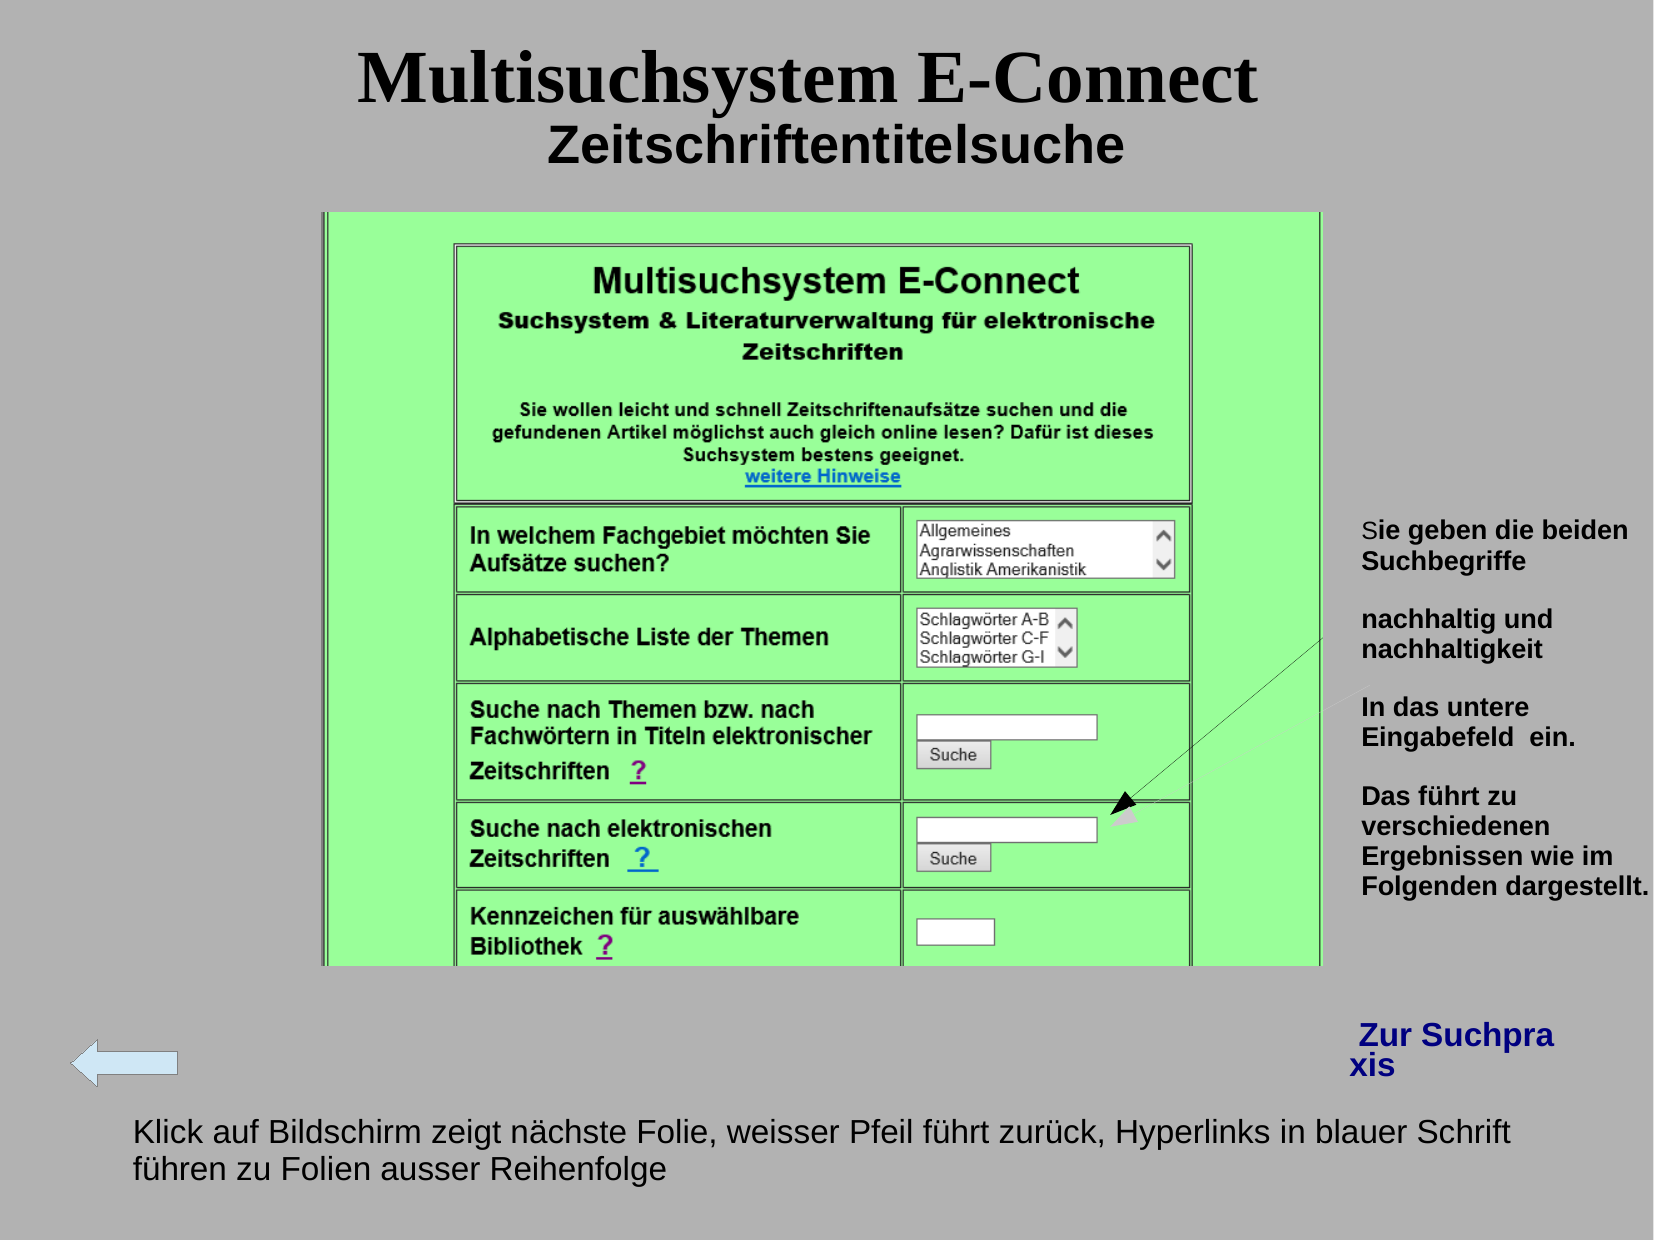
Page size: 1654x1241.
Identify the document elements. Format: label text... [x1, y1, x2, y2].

text_box Sie geben die beiden Suchbegriffe nachhaltig und nachhaltigkeit In das untere Eingabefeld ein. Das führt zu verschiedenen Ergebnissen wie im Folgenden dargestellt. [1346, 507, 1654, 1241]
text_box [70, 1039, 178, 1087]
picture [1131, 639, 1323, 813]
picture [321, 212, 1323, 966]
text_box Zur Suchpraxis [1334, 971, 1571, 1063]
text_box Klick auf Bildschirm zeigt nächste Folie, weisser Pfeil führt zurück, Hyperlinks in blauer Schrift führen zu Folien ausser Reihenfolge [118, 1105, 1619, 1205]
text_box Multisuchsystem E-Connect [342, 35, 1275, 106]
text_box Zeitschriftentitelsuche [336, 106, 1329, 234]
